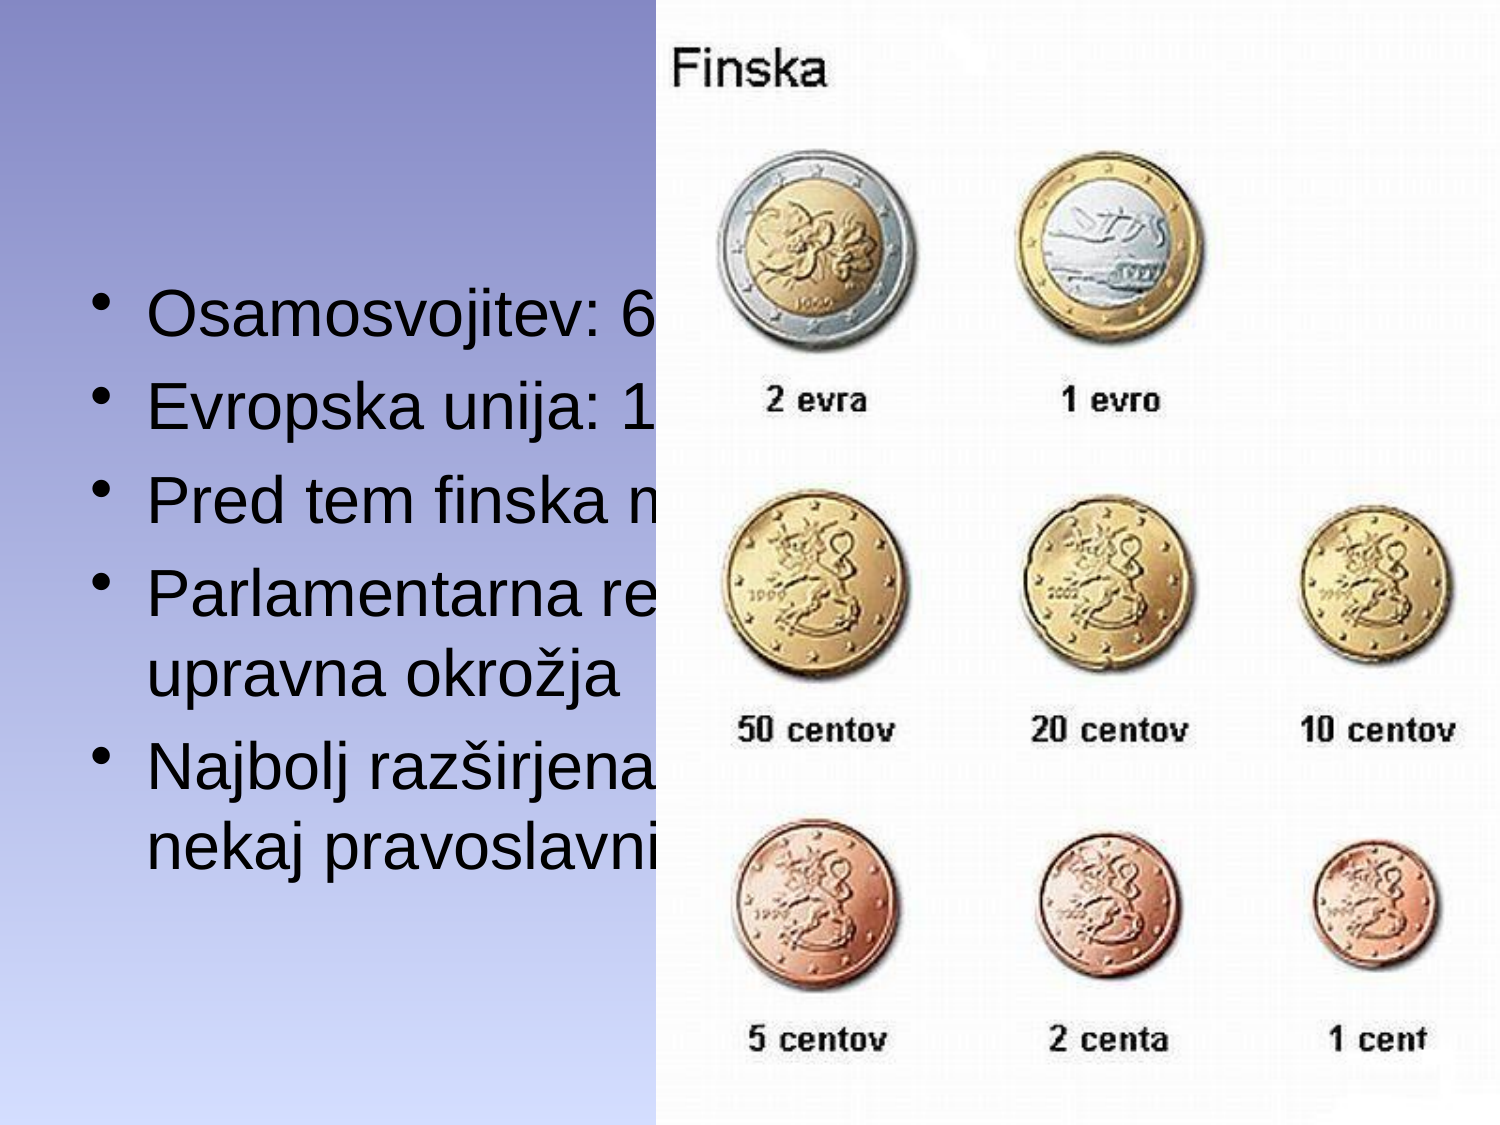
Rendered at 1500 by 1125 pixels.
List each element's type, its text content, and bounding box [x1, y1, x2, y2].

list Osamosvojitev: 6. december 1917 Evropska unija: 1995 Pred tem finska marka, zdaj evro Parlamentarna republika, 12 provinc  upravna okrožja Najbolj razširjena protestantska vera, nekaj pravoslavnih manjšin [75, 262, 656, 1005]
picture [656, 0, 1500, 1125]
